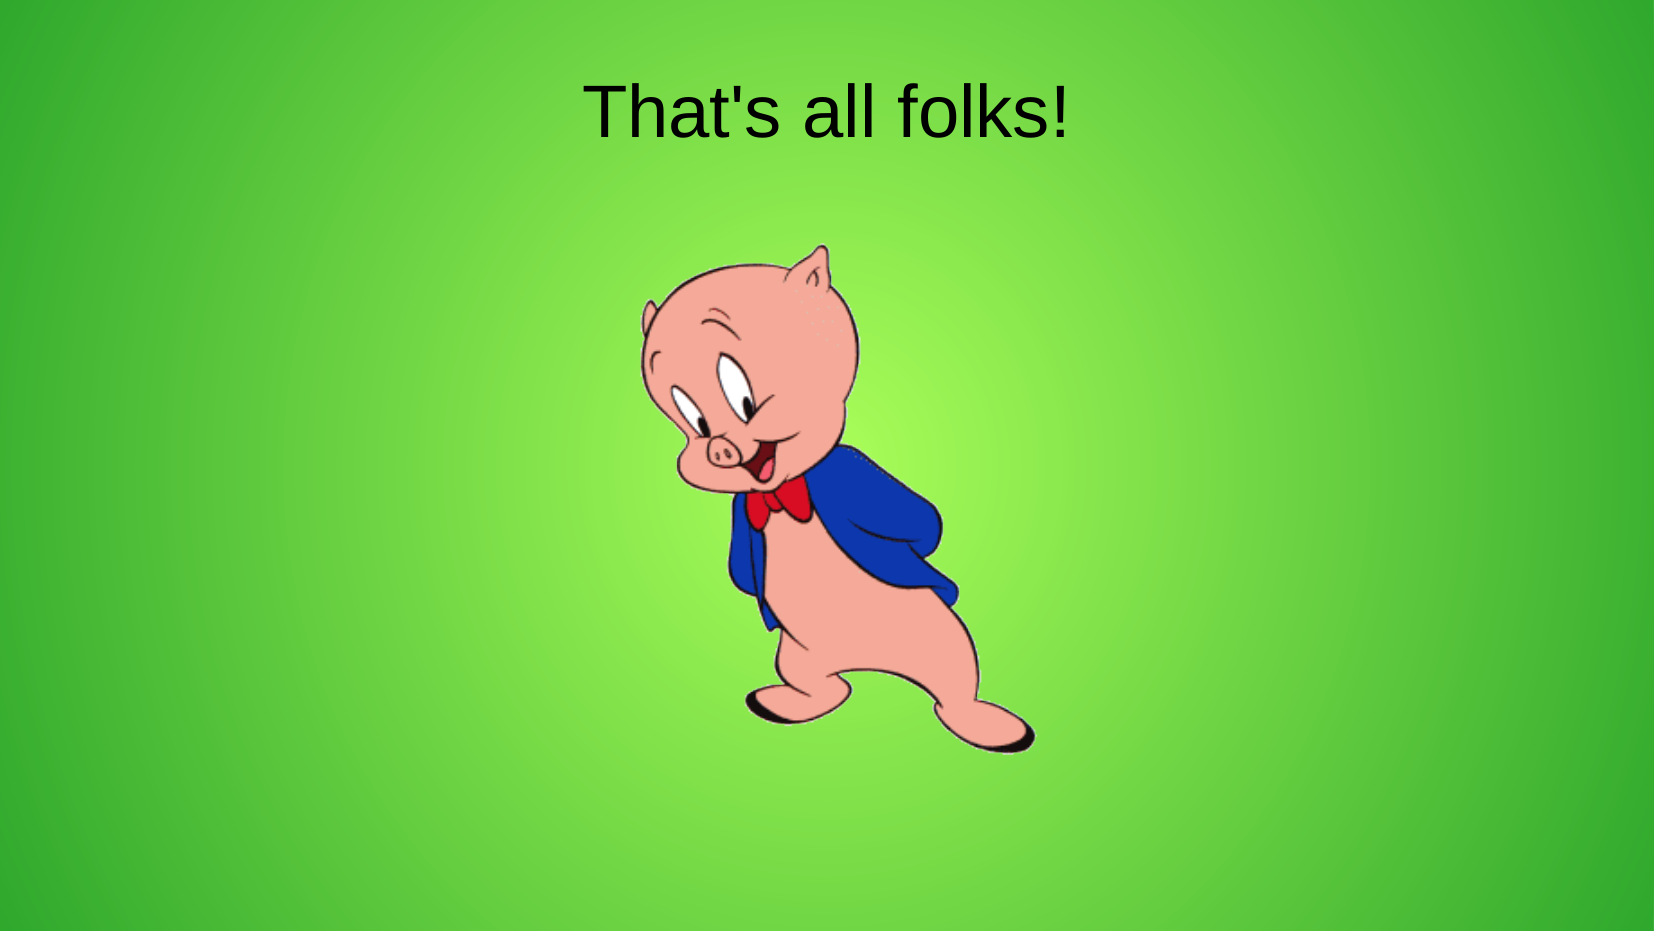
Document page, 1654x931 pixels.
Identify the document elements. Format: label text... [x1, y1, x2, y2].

title That's all folks! [82, 35, 1571, 189]
picture [614, 224, 1039, 764]
